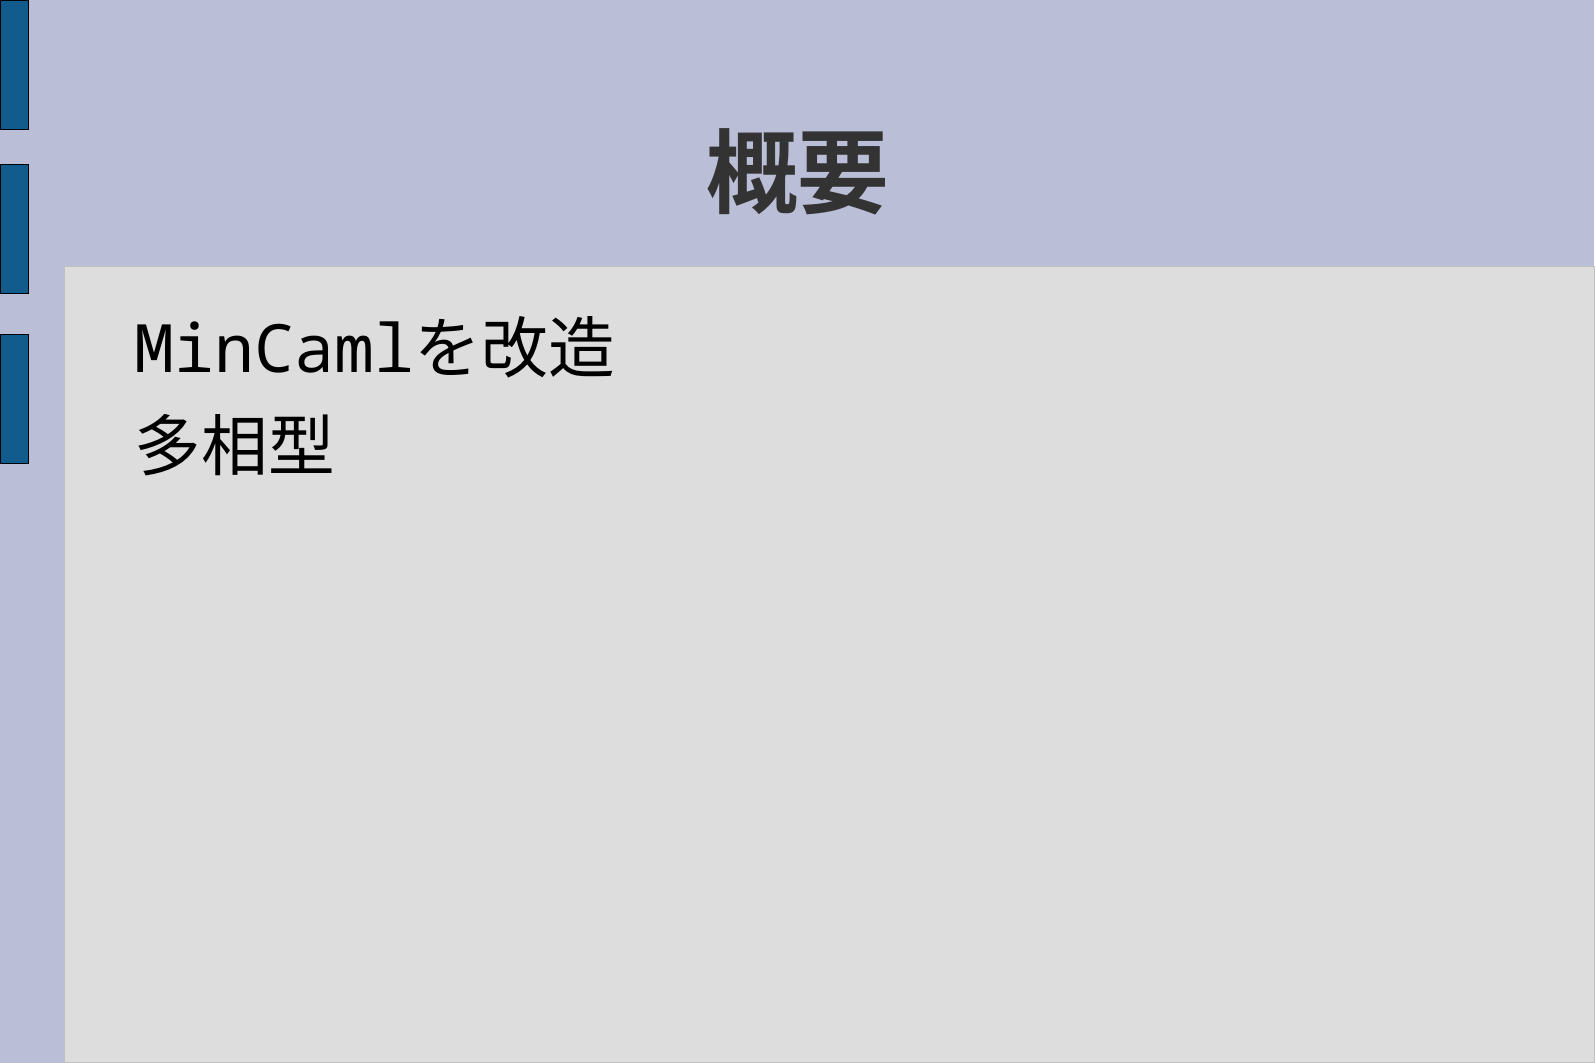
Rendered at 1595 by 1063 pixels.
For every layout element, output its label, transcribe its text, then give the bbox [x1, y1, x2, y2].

title 概要 [117, 78, 1479, 256]
list MinCamlを改造 多相型 [117, 295, 1479, 966]
